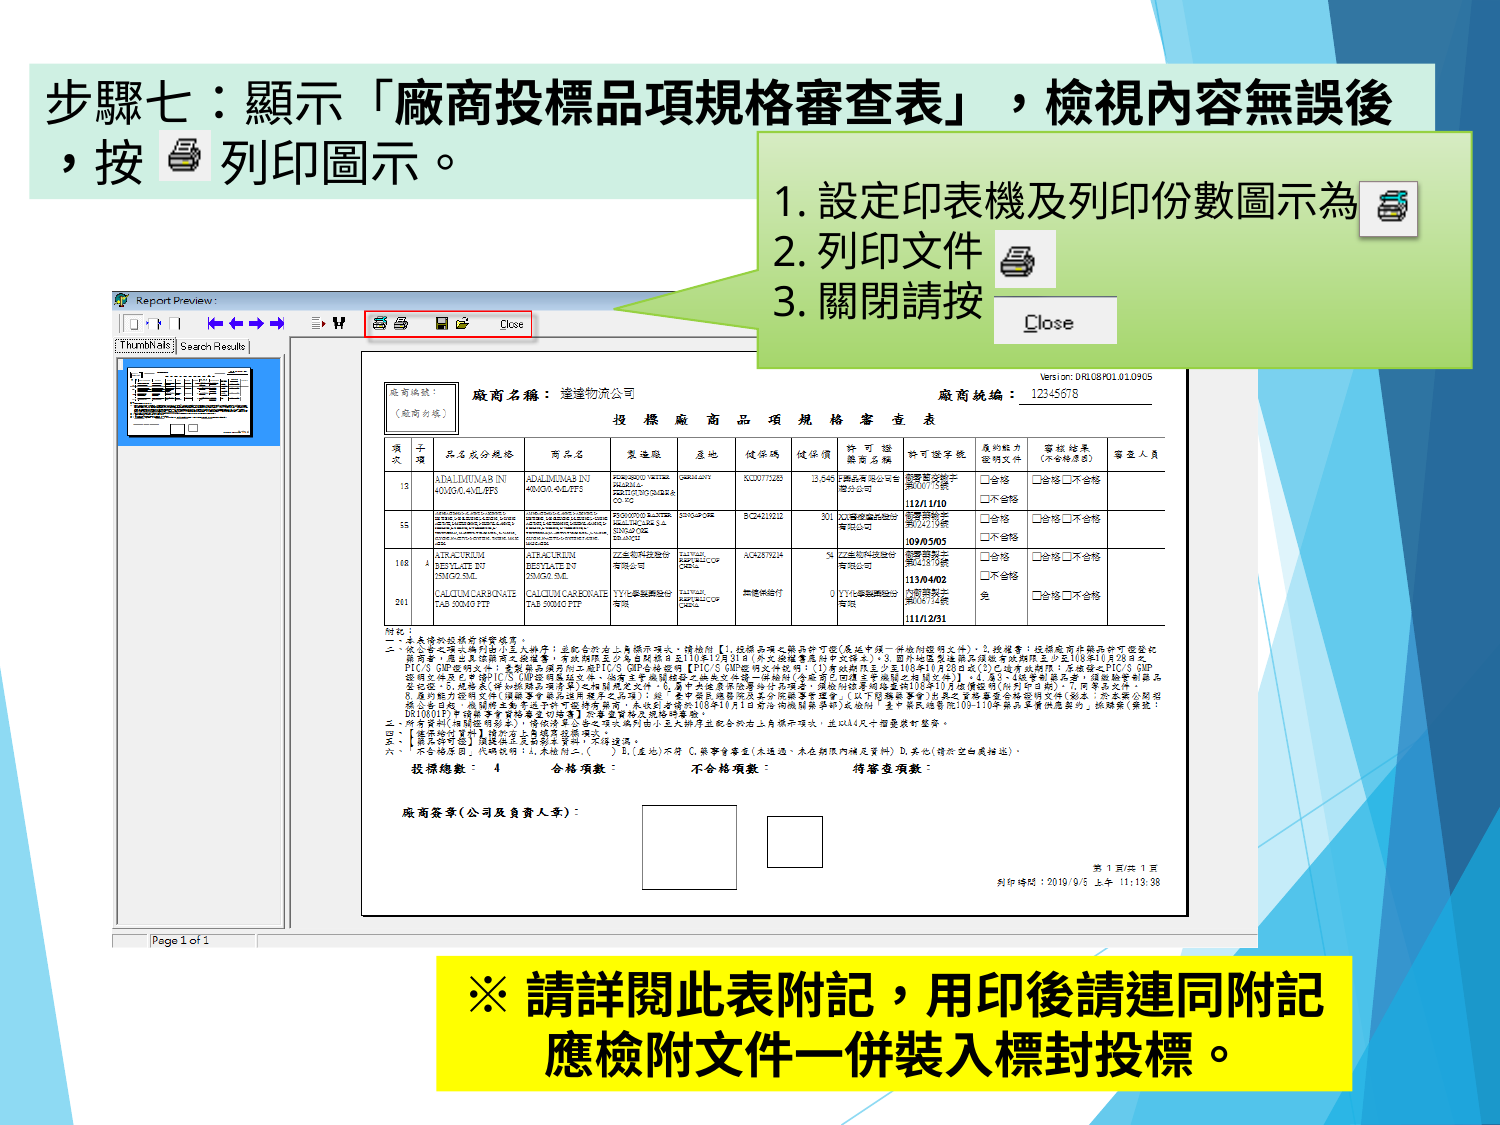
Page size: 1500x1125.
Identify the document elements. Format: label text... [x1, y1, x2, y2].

text_box 1.設定印表機及列印份數圖示為 2.列印文件 3.關閉請按 [613, 131, 1472, 369]
text_box ※請詳閱此表附記，用印後請連同附記應檢附文件一併裝入標封投標。 [436, 955, 1353, 1092]
picture [112, 291, 1258, 948]
picture [994, 296, 1117, 344]
picture [159, 130, 211, 181]
text_box 步驟七：顯示「廠商投標品項規格審查表」，檢視內容無誤後 ，按 列印圖示。 [29, 63, 1436, 200]
picture [995, 230, 1056, 288]
picture [1352, 176, 1424, 247]
